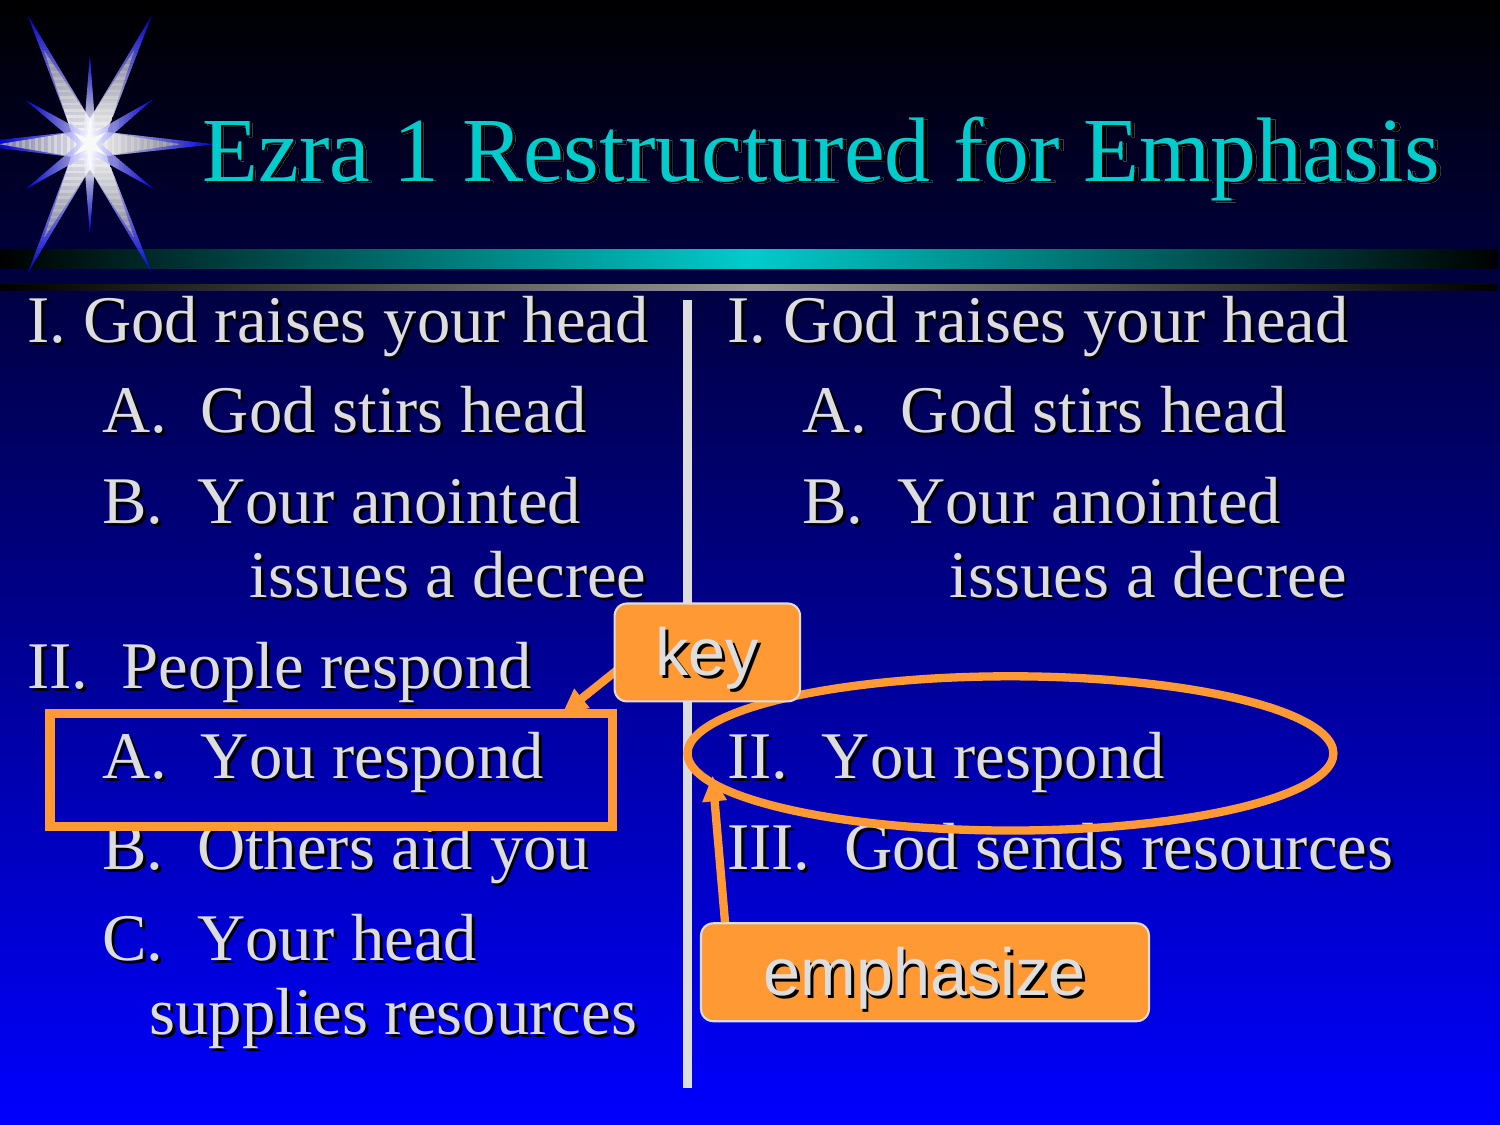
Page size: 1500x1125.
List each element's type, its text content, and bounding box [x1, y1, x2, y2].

list I. God raises your head A. God stirs head B. Your anointed issues a decree II. You respond III. God sends resources [712, 681, 1329, 826]
list I. God raises your head A. God stirs head B. Your anointed issues a decree II. People respond A. You respond B. Others aid you C. Your head supplies resources [12, 275, 725, 1101]
list I. God raises your head A. God stirs head B. Your anointed issues a decree II. People respond A. You respond B. Others aid you C. Your head supplies resources [55, 718, 608, 822]
text_box key [614, 603, 801, 702]
text_box emphasize [700, 923, 1149, 1022]
list I. God raises your head A. God stirs head B. Your anointed issues a decree II. You respond III. God sends resources [712, 275, 1500, 951]
title Ezra 1 Restructured for Emphasis [187, 56, 1463, 244]
